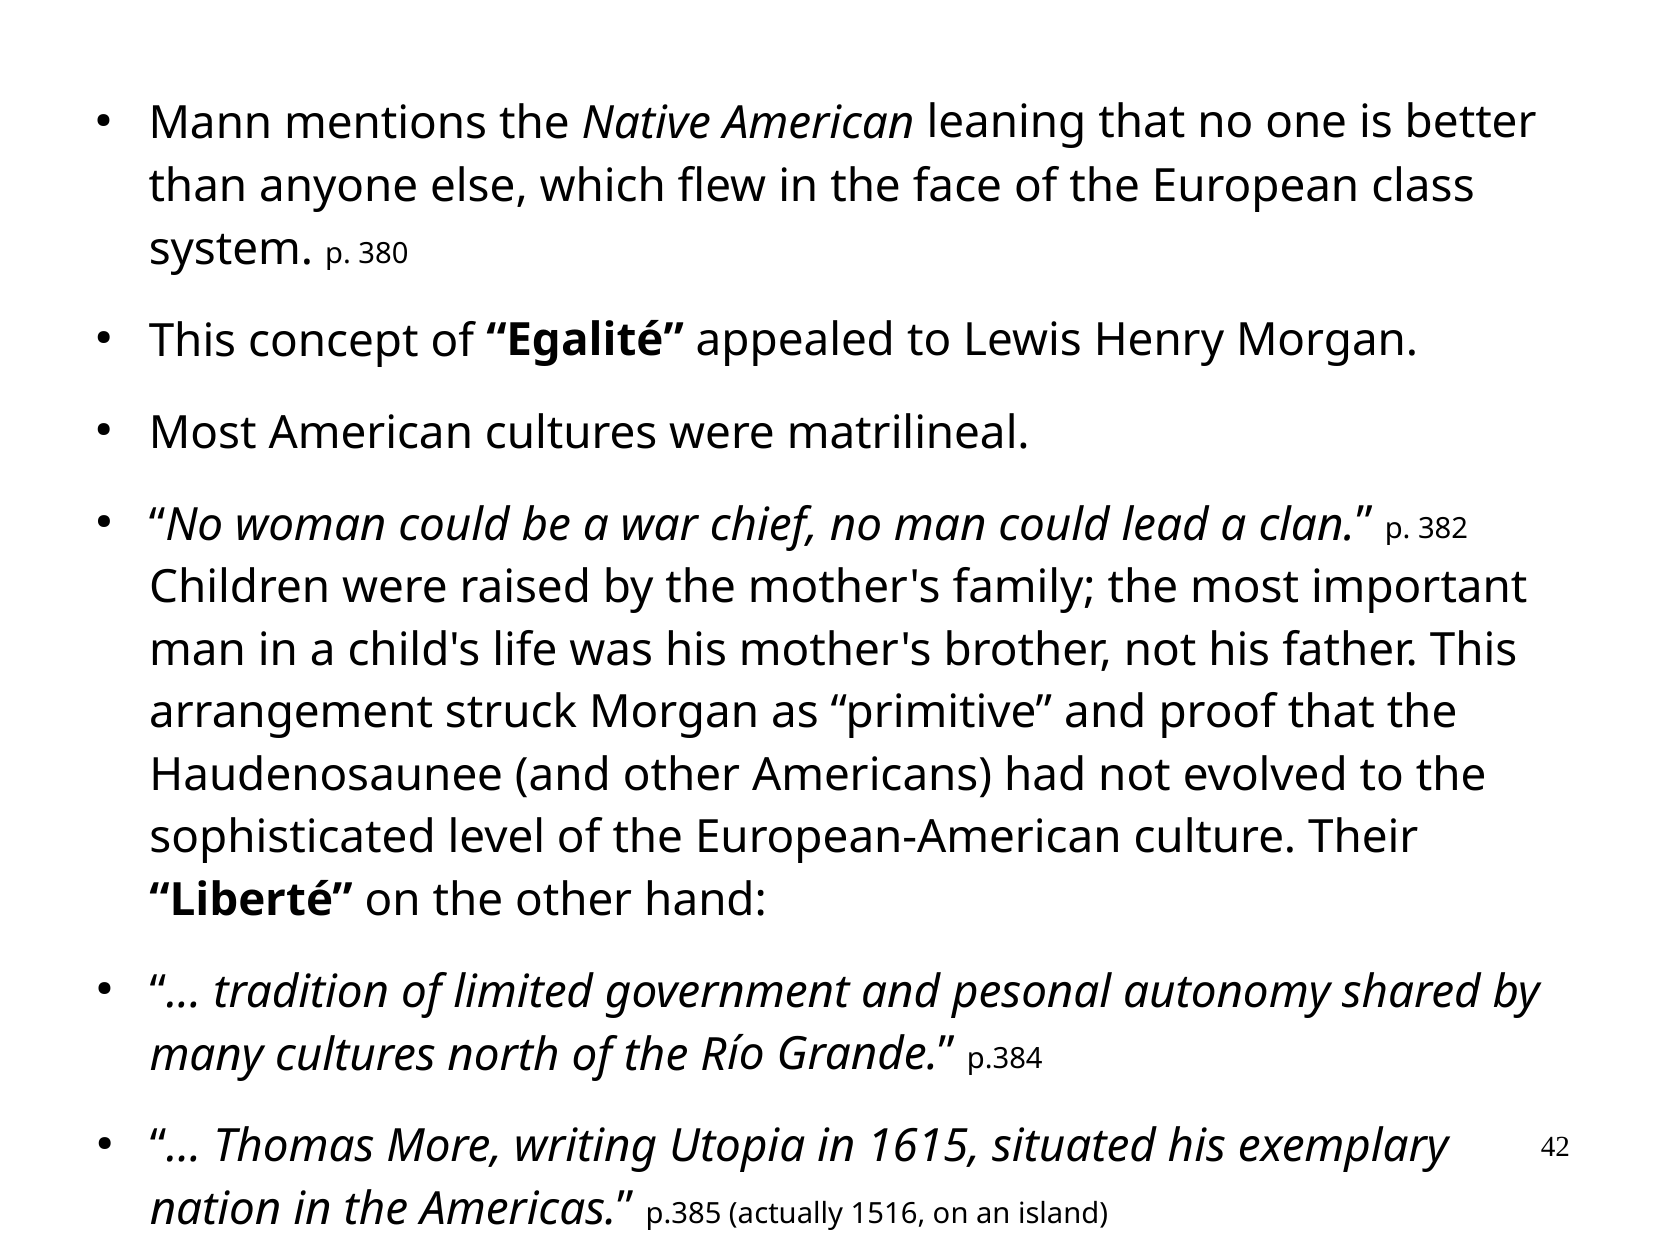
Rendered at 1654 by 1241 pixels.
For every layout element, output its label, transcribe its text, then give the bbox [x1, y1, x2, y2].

list Mann mentions the Native American leaning that no one is better than anyone else, which flew in the face of the European class system. p. 380 This concept of “Egalité” appealed to Lewis Henry Morgan. Most American cultures were matrilineal. “No woman could be a war chief, no man could lead a clan.” p. 382 Children were raised by the mother's family; the most important man in a child's life was his mother's brother, not his father. This arrangement struck Morgan as “primitive” and proof that the Haudenosaunee (and other Americans) had not evolved to the sophisticated level of the European-American culture. Their “Liberté” on the other hand: “... tradition of limited government and pesonal autonomy shared by many cultures north of the Río Grande.” p.384 “... Thomas More, writing Utopia in 1615, situated his exemplary nation in the Americas.” p.385 (actually 1516, on an island) [77, 88, 1575, 1156]
